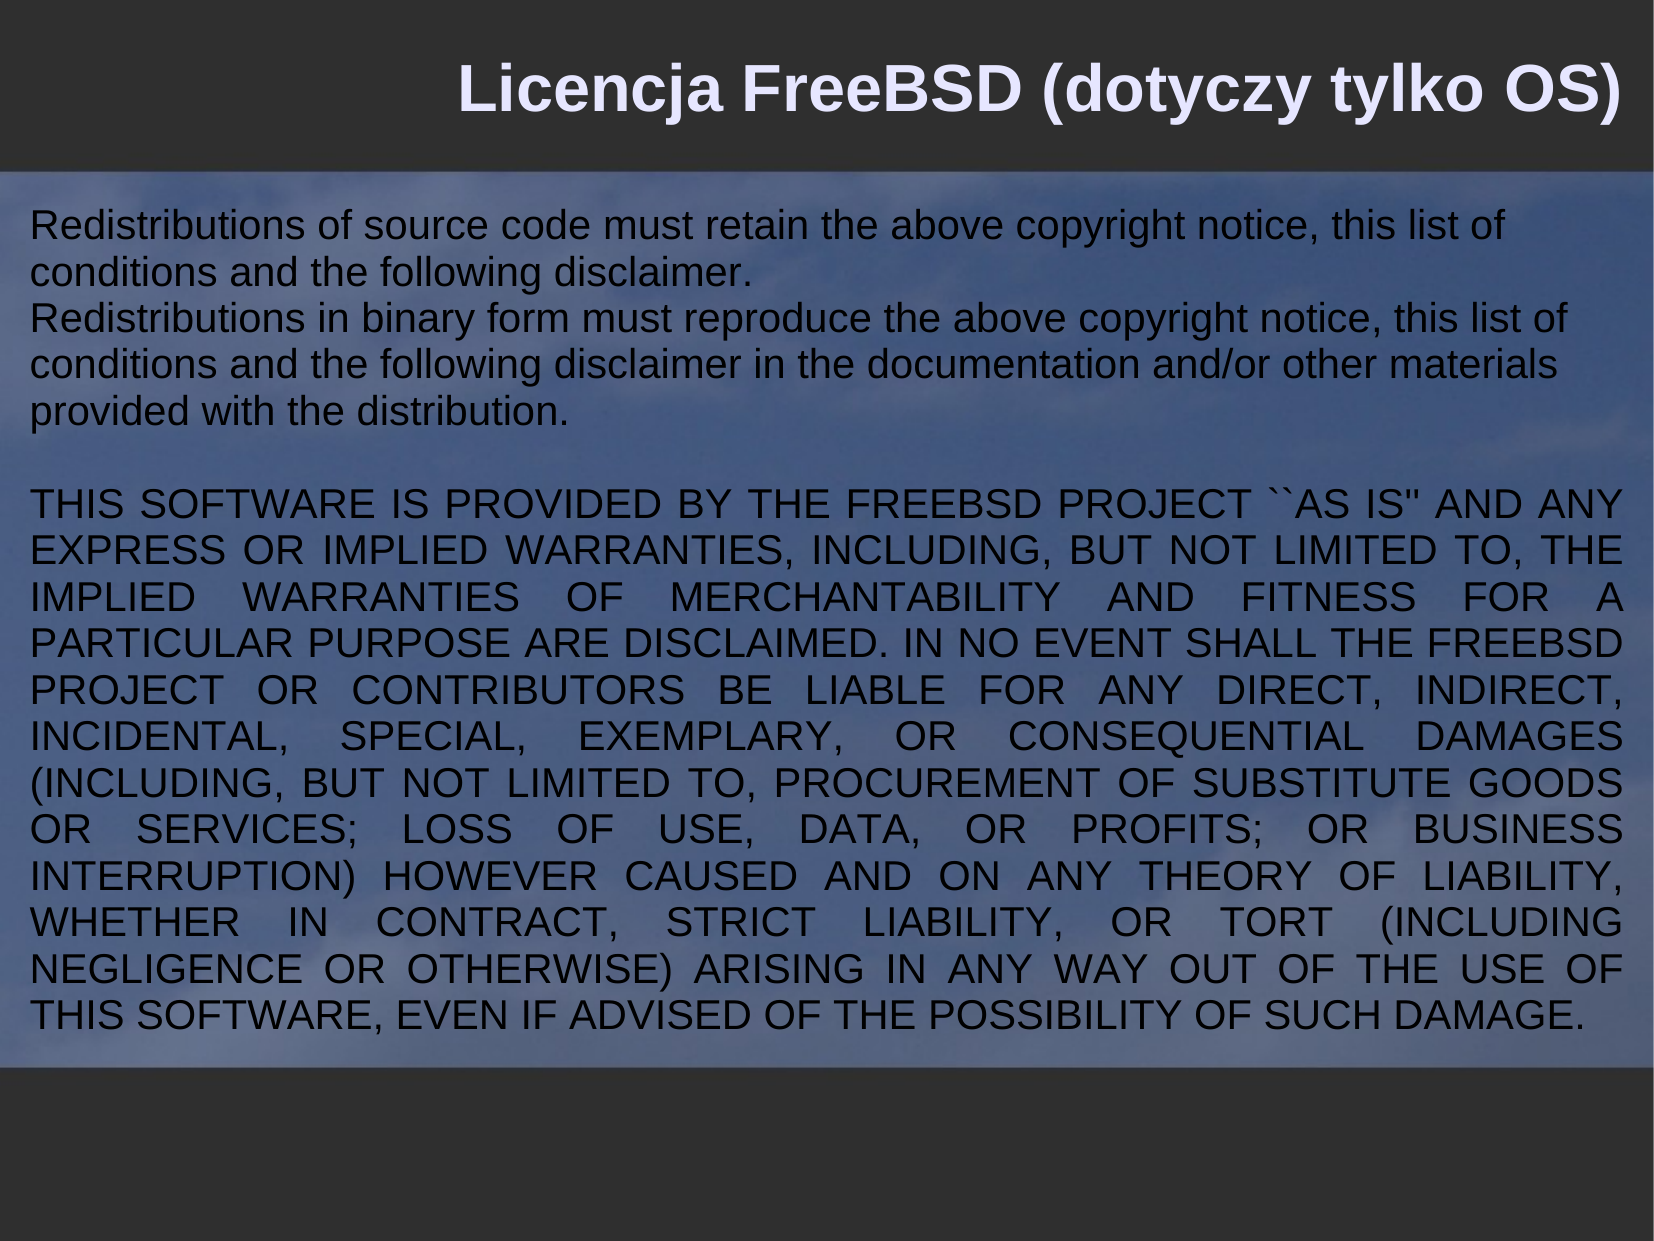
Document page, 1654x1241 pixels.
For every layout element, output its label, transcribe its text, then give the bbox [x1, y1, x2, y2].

title Licencja FreeBSD (dotyczy tylko OS) [29, 29, 1625, 148]
picture [0, 0, 1654, 1241]
subtitle Redistributions of source code must retain the above copyright notice, this list of conditions and the following disclaimer. Redistributions in binary form must reproduce the above copyright notice, this list of conditions and the following disclaimer in the documentation and/or other materials provided with the distribution. THIS SOFTWARE IS PROVIDED BY THE FREEBSD PROJECT ``AS IS'' AND ANY EXPRESS OR IMPLIED WARRANTIES, INCLUDING, BUT NOT LIMITED TO, THE IMPLIED WARRANTIES OF MERCHANTABILITY AND FITNESS FOR A PARTICULAR PURPOSE ARE DISCLAIMED. IN NO EVENT SHALL THE FREEBSD PROJECT OR CONTRIBUTORS BE LIABLE FOR ANY DIRECT, INDIRECT, INCIDENTAL, SPECIAL, EXEMPLARY, OR CONSEQUENTIAL DAMAGES (INCLUDING, BUT NOT LIMITED TO, PROCUREMENT OF SUBSTITUTE GOODS OR SERVICES; LOSS OF USE, DATA, OR PROFITS; OR BUSINESS INTERRUPTION) HOWEVER CAUSED AND ON ANY THEORY OF LIABILITY, WHETHER IN CONTRACT, STRICT LIABILITY, OR TORT (INCLUDING NEGLIGENCE OR OTHERWISE) ARISING IN ANY WAY OUT OF THE USE OF THIS SOFTWARE, EVEN IF ADVISED OF THE POSSIBILITY OF SUCH DAMAGE. [29, 199, 1625, 1042]
